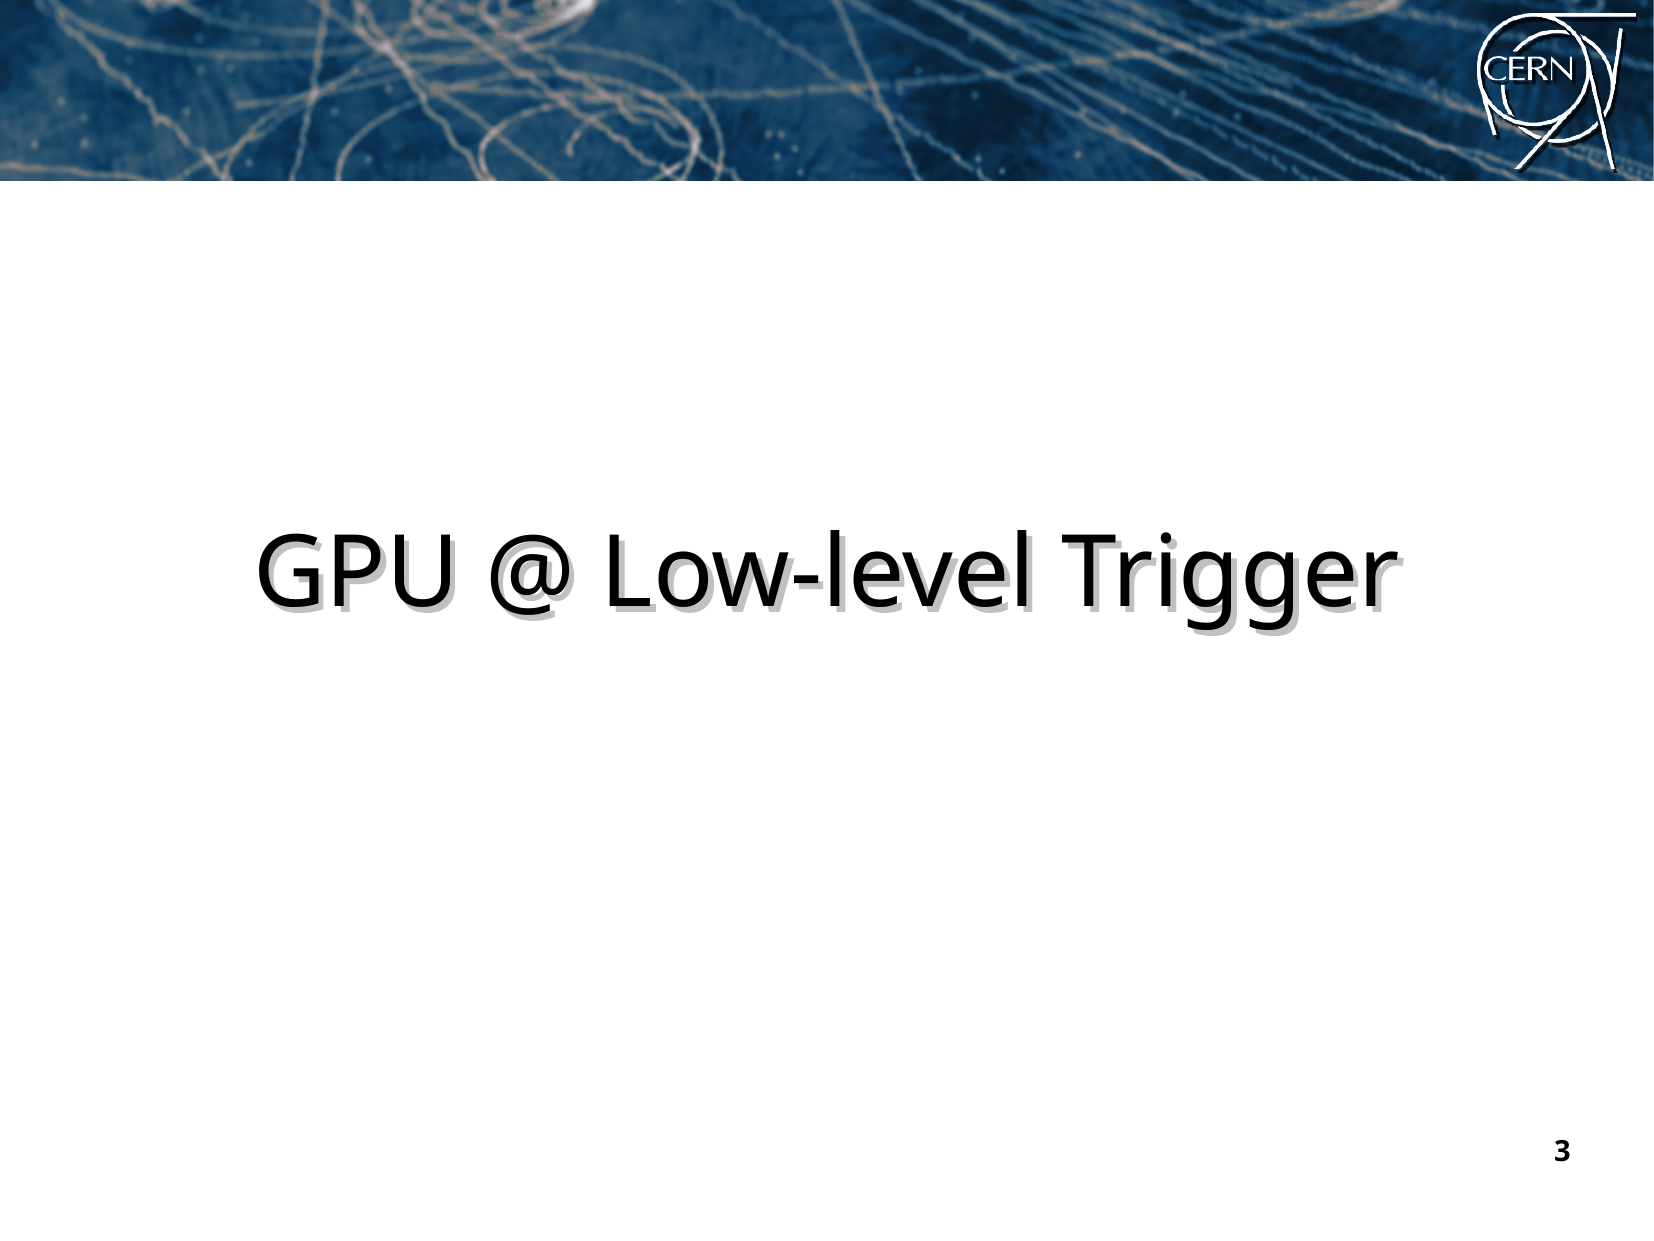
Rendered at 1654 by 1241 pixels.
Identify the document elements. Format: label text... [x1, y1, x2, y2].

picture [0, 0, 1654, 181]
subtitle GPU @ Low-level Trigger [121, 435, 1532, 701]
